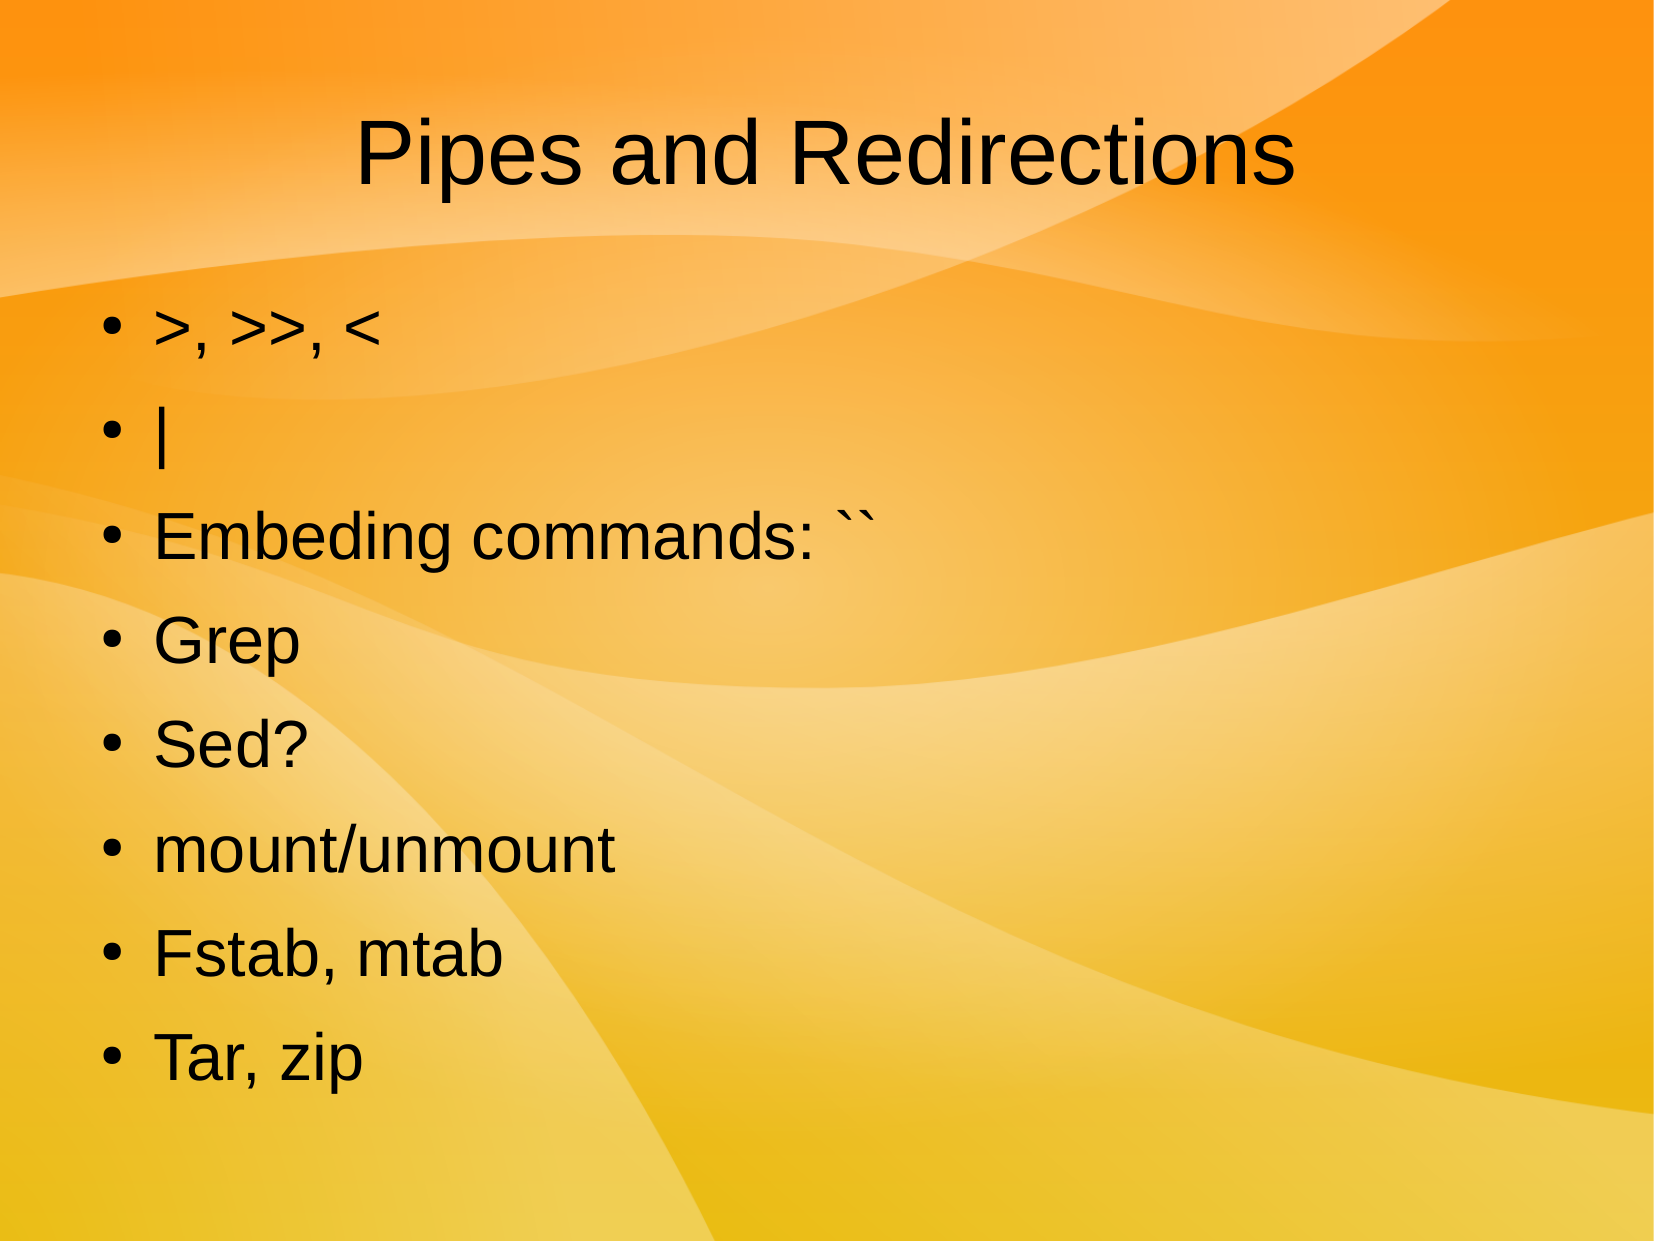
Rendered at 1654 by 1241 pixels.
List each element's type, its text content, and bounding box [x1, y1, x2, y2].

picture [0, 0, 1654, 1241]
title Pipes and Redirections [82, 56, 1571, 250]
list >, >>, < | Embeding commands: `` Grep Sed? mount/unmount Fstab, mtab Tar, zip [82, 290, 1571, 1096]
